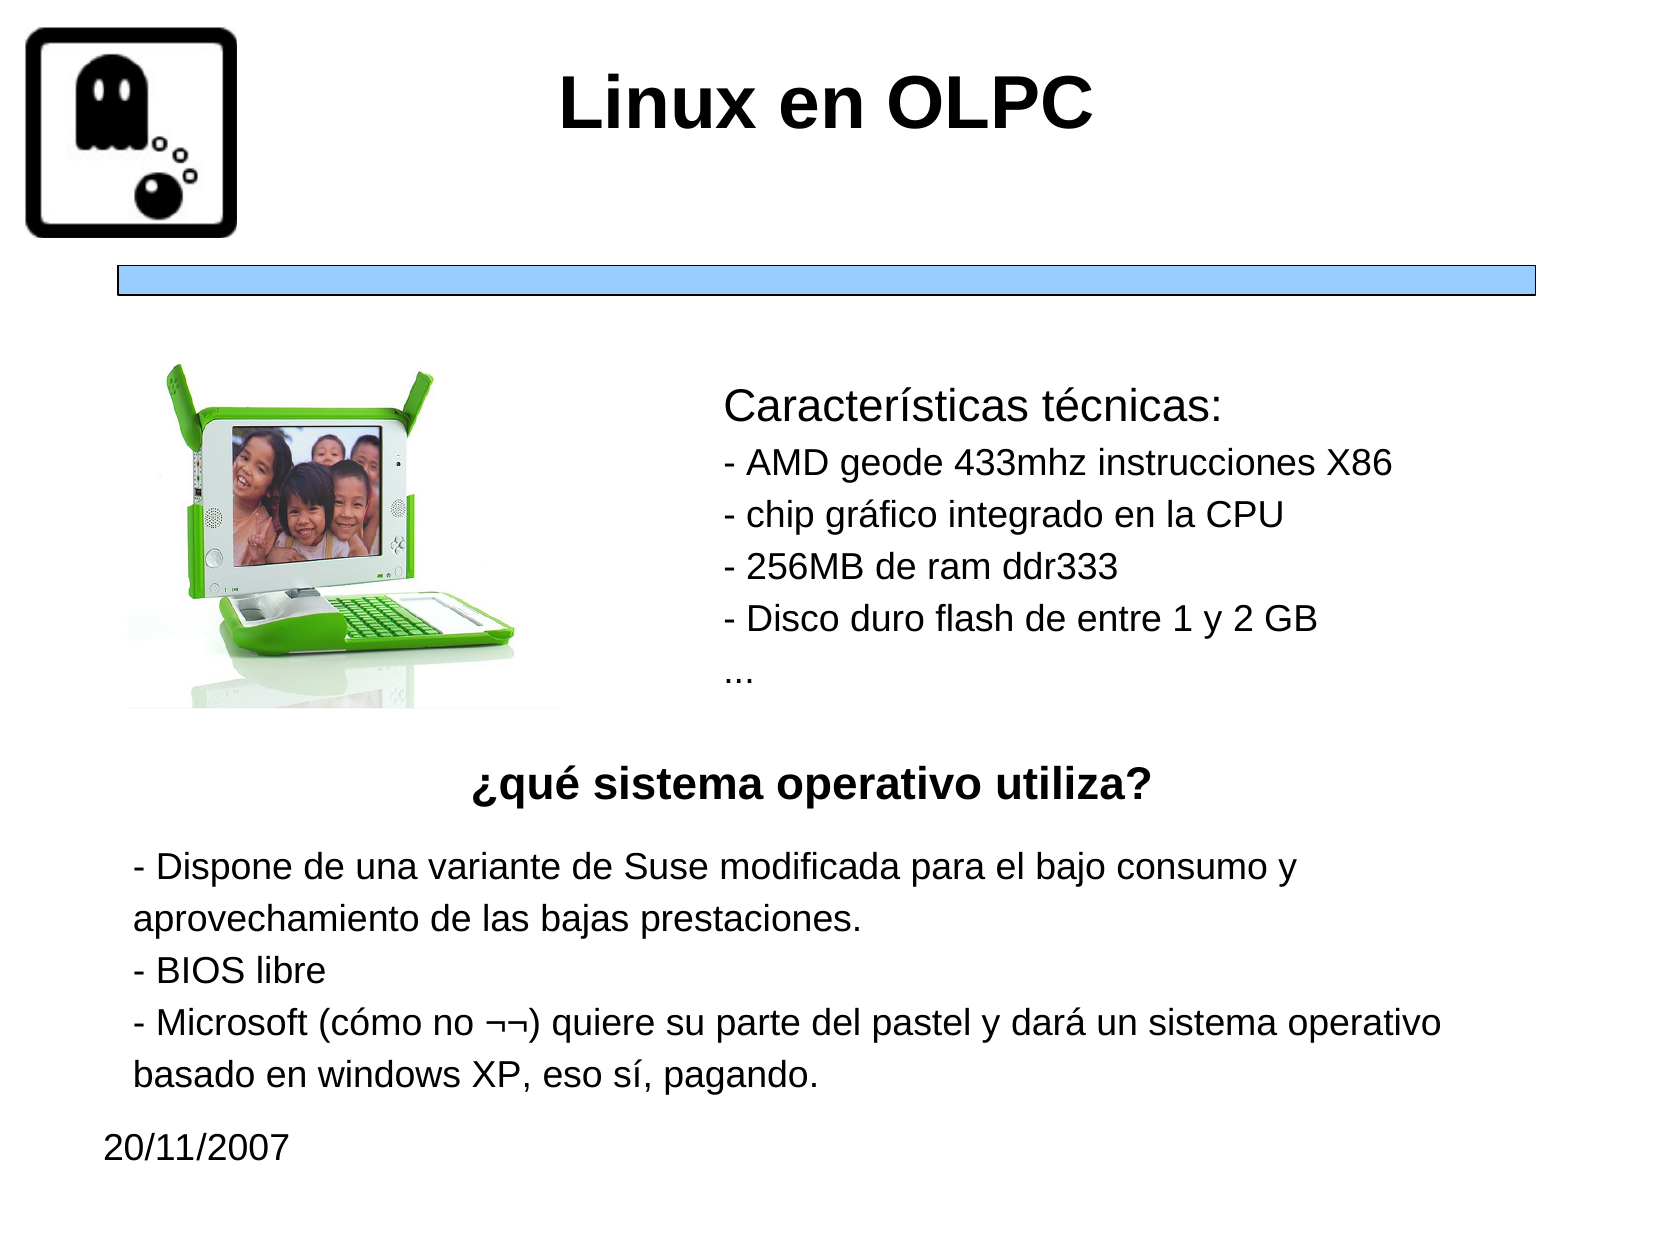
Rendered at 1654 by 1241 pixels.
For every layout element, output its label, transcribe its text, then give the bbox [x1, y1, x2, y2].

text_box - Dispone de una variante de Suse modificada para el bajo consumo y aprovechamiento de las bajas prestaciones. - BIOS libre - Microsoft (cómo no ¬¬) quiere su parte del pastel y dará un sistema operativo basado en windows XP, eso sí, pagando. [118, 828, 1477, 1122]
text_box Linux en OLPC [413, 59, 1241, 265]
text_box 20/11/2007 [88, 1122, 303, 1182]
text_box [118, 265, 1536, 296]
text_box Características técnicas: - AMD geode 433mhz instrucciones X86 - chip gráfico integrado en la CPU - 256MB de ram ddr333 - Disco duro flash de entre 1 y 2 GB ... [708, 360, 1536, 722]
text_box ¿qué sistema operativo utiliza? [118, 738, 1506, 827]
picture [127, 354, 561, 709]
picture [24, 27, 237, 238]
